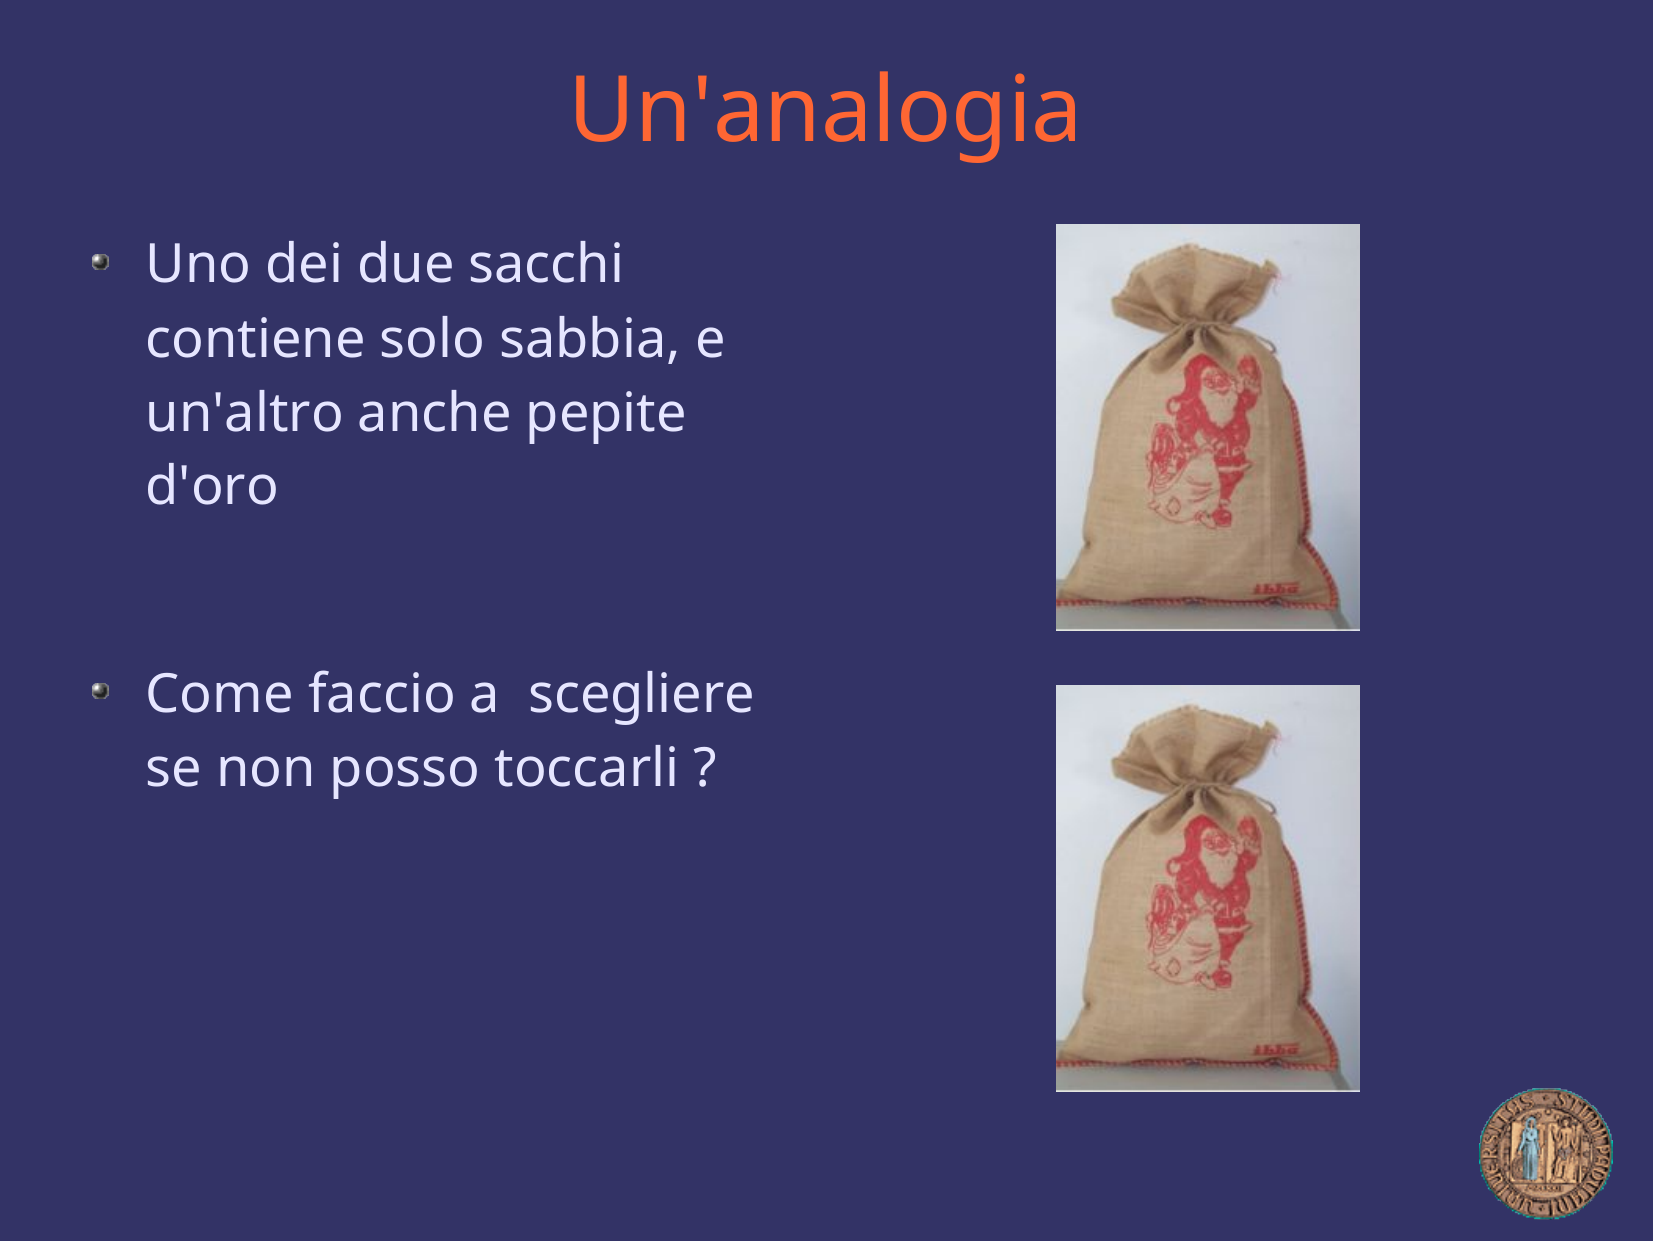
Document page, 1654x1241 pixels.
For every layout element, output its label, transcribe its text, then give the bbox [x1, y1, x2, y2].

picture [1056, 224, 1360, 631]
picture [1056, 685, 1360, 1092]
list Uno dei due sacchi contiene solo sabbia, e un'altro anche pepite d'oro Come faccio a scegliere se non posso toccarli ? [75, 225, 801, 1119]
picture [1479, 1087, 1613, 1221]
title Un'analogia [82, 55, 1571, 156]
